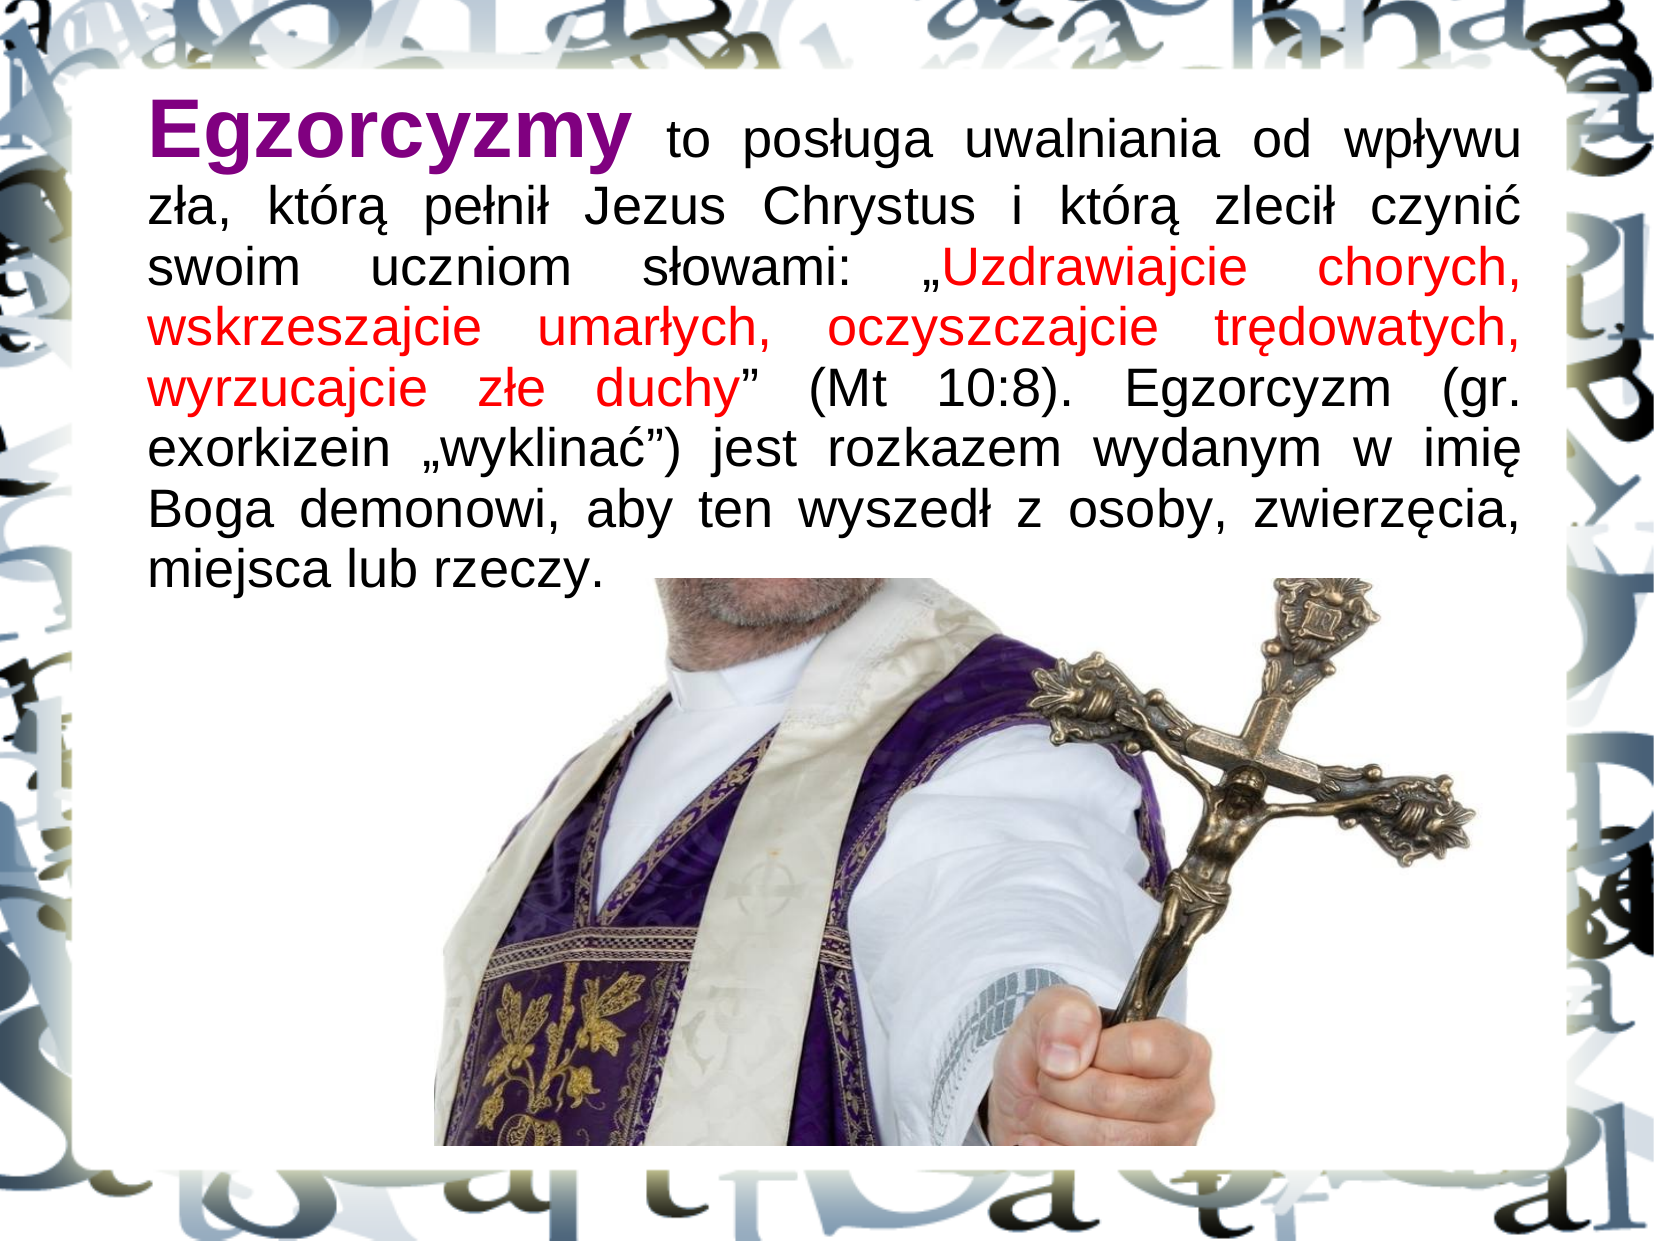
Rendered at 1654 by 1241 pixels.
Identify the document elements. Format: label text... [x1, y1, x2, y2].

list Egzorcyzmy to posługa uwalniania od wpływu zła, którą pełnił Jezus Chrystus i którą zlecił czynić swoim uczniom słowami: „Uzdrawiajcie chorych, wskrzeszajcie umarłych, oczyszczajcie trędowatych, wyrzucajcie złe duchy” (Mt 10:8). Egzorcyzm (gr. exorkizein „wyklinać”) jest rozkazem wydanym w imię Boga demonowi, aby ten wyszedł z osoby, zwierzęcia, miejsca lub rzeczy. [76, 82, 1524, 697]
picture [0, 0, 1654, 1241]
